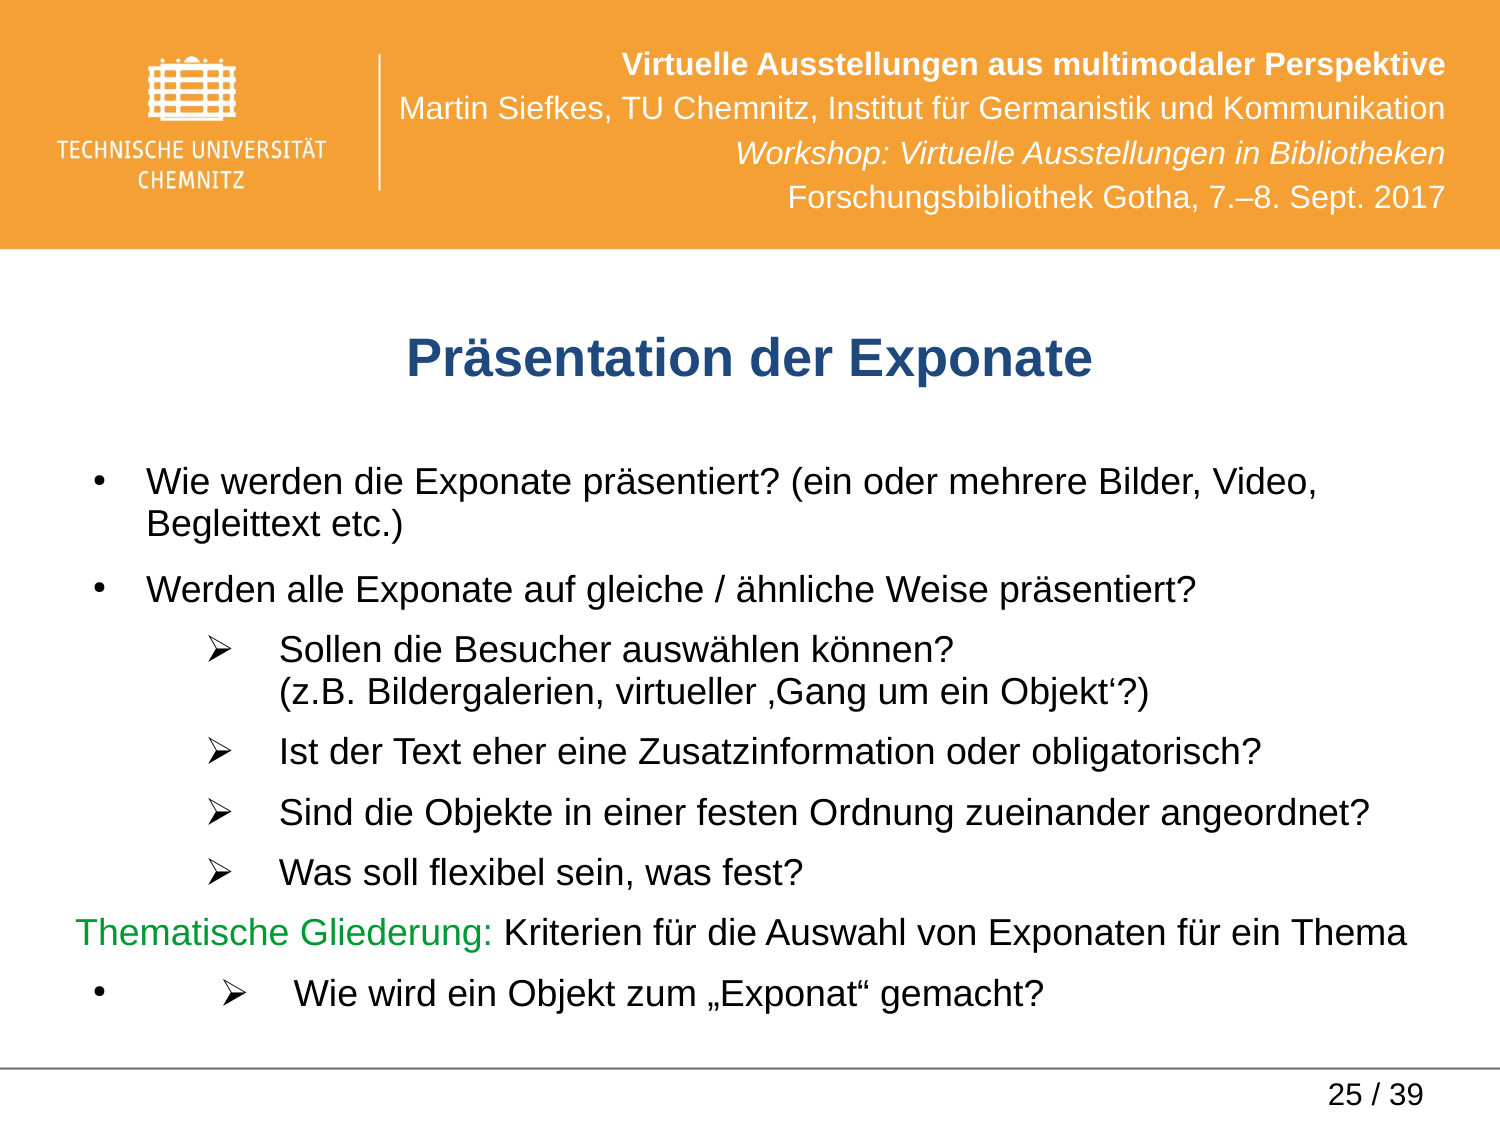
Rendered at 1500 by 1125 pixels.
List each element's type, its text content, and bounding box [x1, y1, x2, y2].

text_box Präsentation der Exponate [59, 314, 1441, 449]
picture [0, 0, 1500, 1125]
list Wie werden die Exponate präsentiert? (ein oder mehrere Bilder, Video, Begleittext etc.) Werden alle Exponate auf gleiche / ähnliche Weise präsentiert?  Sollen die Besucher auswählen können? (z.B. Bildergalerien, virtueller ‚Gang um ein Objekt‘?)  Ist der Text eher eine Zusatzinformation oder obligatorisch?  Sind die Objekte in einer festen Ordnung zueinander angeordnet?  Was soll flexibel sein, was fest? Thematische Gliederung: Kriterien für die Auswahl von Exponaten für ein Thema  Wie wird ein Objekt zum „Exponat“ gemacht? [75, 460, 1426, 969]
list [419, 45, 774, 197]
text_box <Foliennummer> / 39 [1211, 1069, 1500, 1120]
